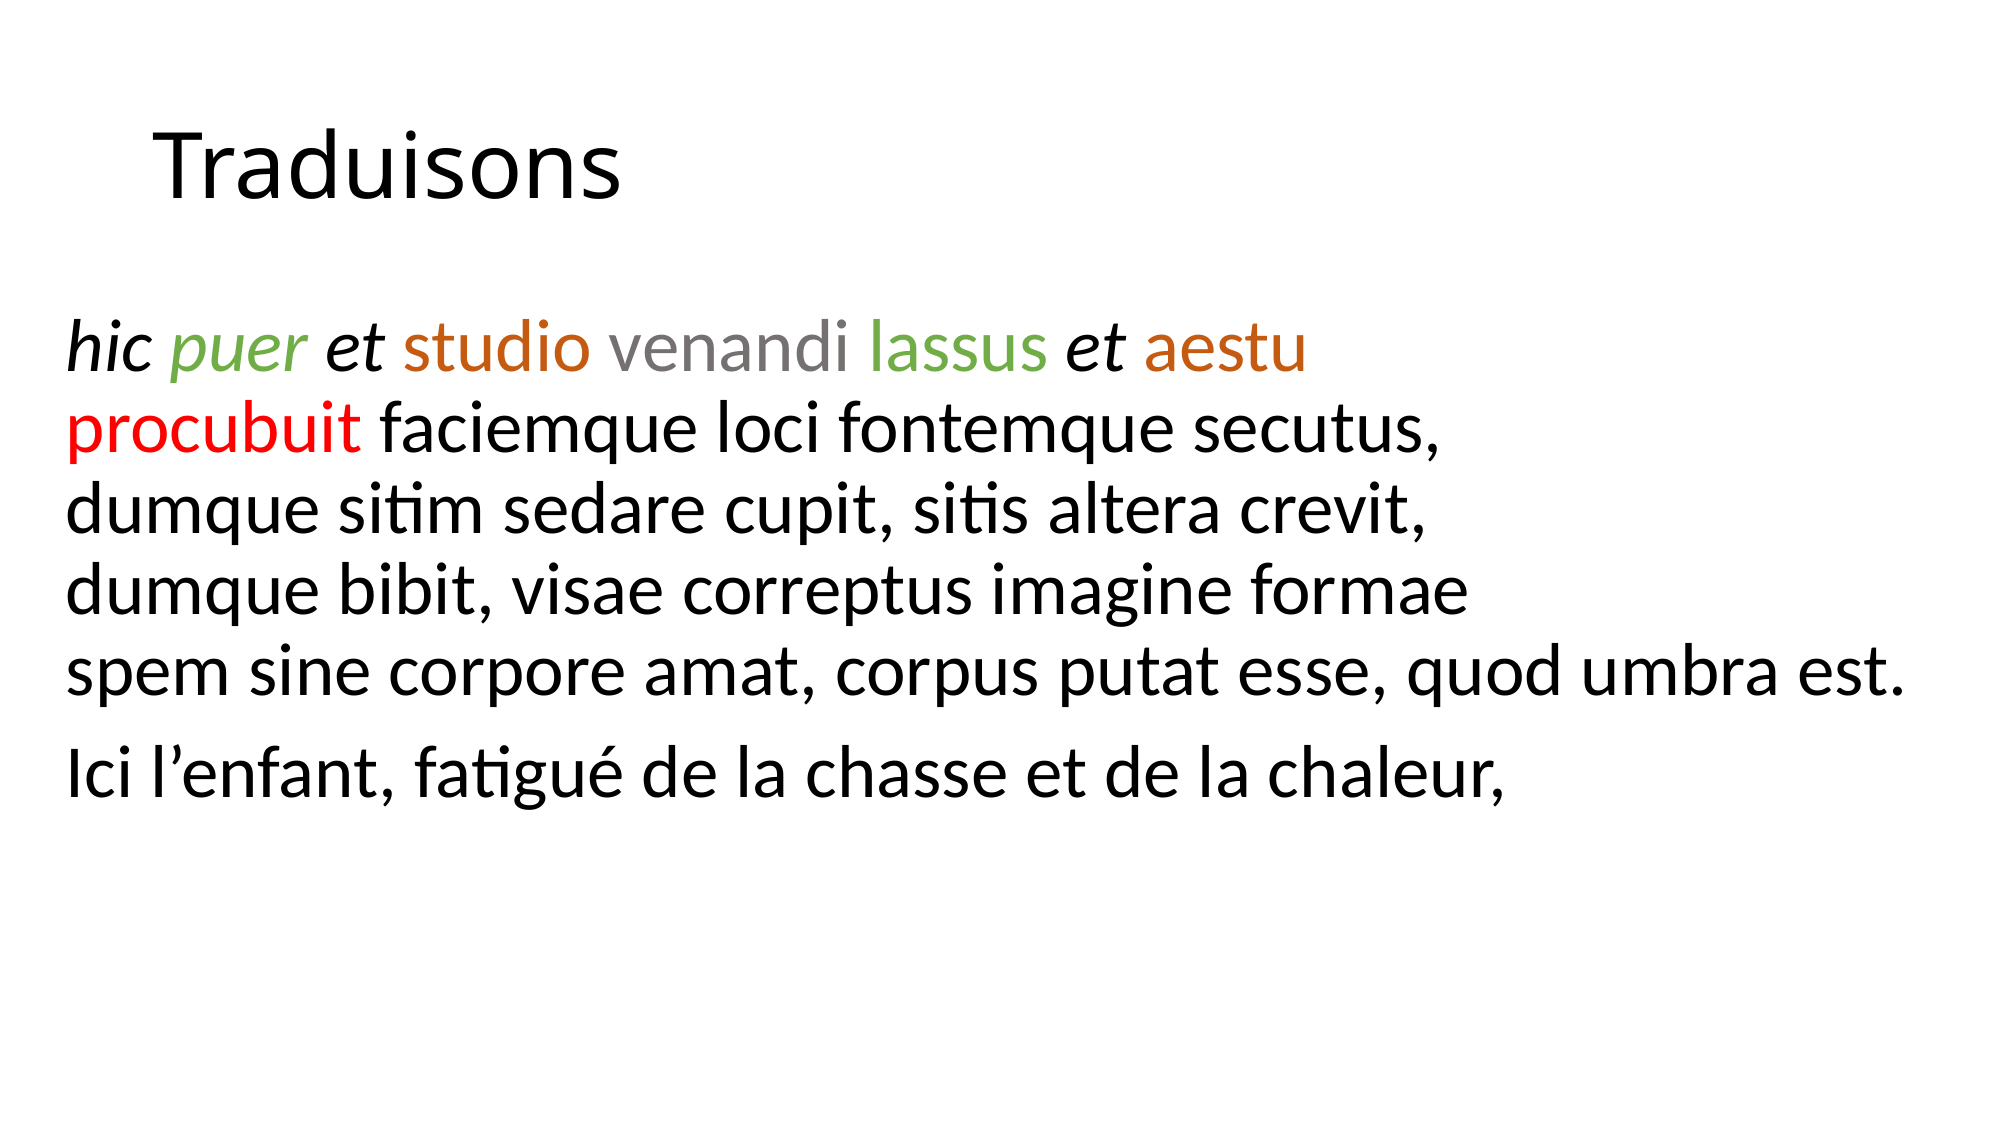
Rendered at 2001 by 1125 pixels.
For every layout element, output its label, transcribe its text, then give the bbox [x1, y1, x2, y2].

list hic puer et studio venandi lassus et aestu procubuit faciemque loci fontemque secutus, dumque sitim sedare cupit, sitis altera crevit, dumque bibit, visae correptus imagine formae spem sine corpore amat, corpus putat esse, quod umbra est. Ici l’enfant, fatigué de la chasse et de la chaleur, [50, 299, 1956, 1014]
title Traduisons [137, 59, 1863, 278]
